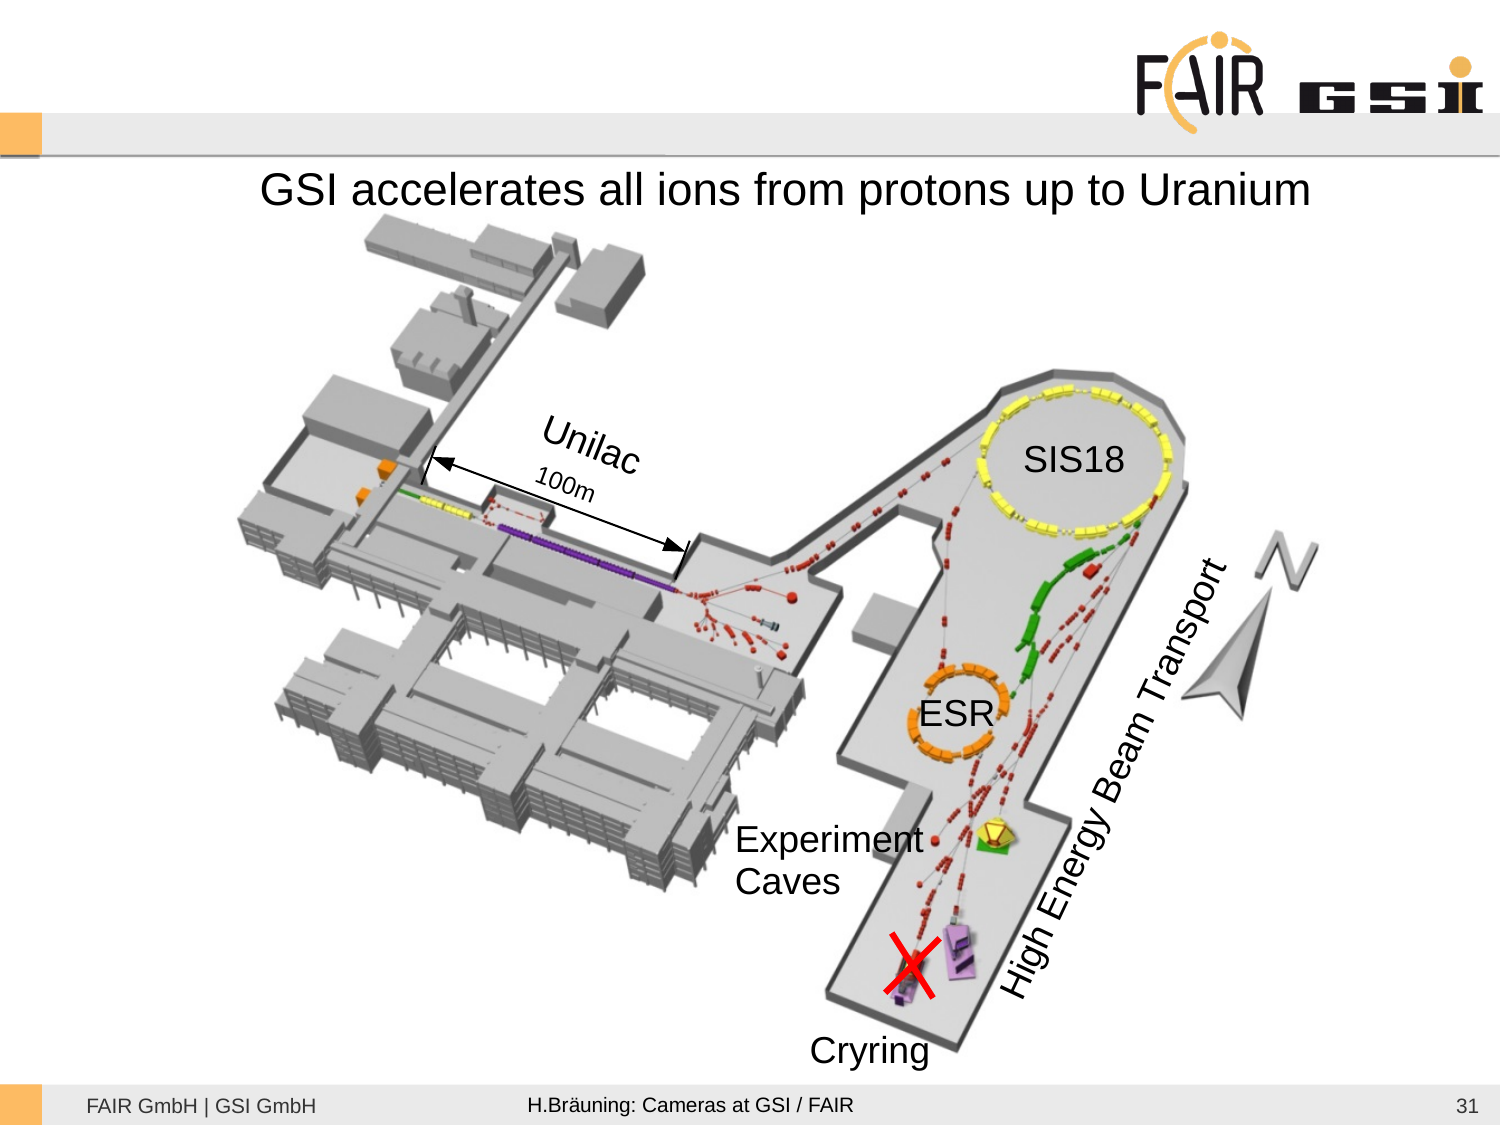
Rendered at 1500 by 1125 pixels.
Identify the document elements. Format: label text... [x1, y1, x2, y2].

picture [1298, 54, 1484, 113]
text_box Unilac [519, 394, 665, 497]
picture [217, 181, 1341, 1069]
text_box ESR [903, 685, 1011, 742]
text_box Experiment Caves [720, 811, 939, 911]
text_box High Energy Beam Transport [978, 534, 1247, 1023]
text_box Cryring [794, 1021, 945, 1079]
text_box SIS18 [1008, 431, 1140, 488]
picture [1136, 29, 1264, 136]
text_box GSI accelerates all ions from protons up to Uranium [244, 156, 1328, 223]
